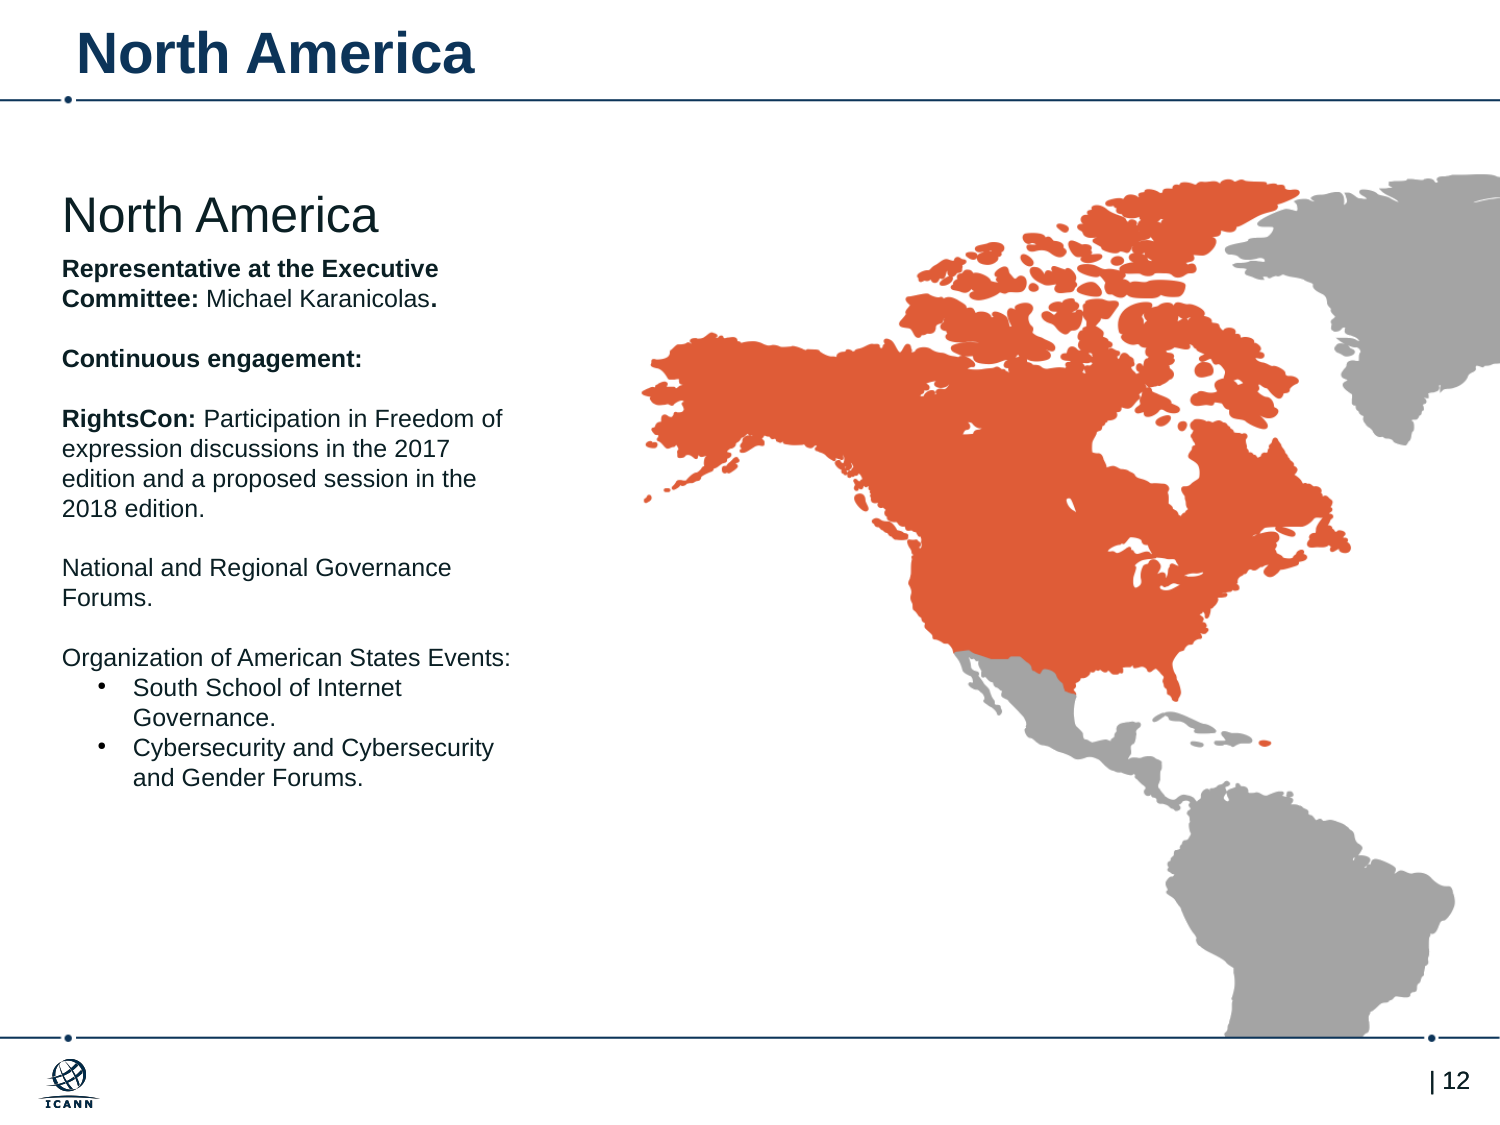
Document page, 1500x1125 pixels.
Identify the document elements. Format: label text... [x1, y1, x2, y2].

picture [38, 1059, 100, 1108]
title North America [61, 7, 1376, 82]
picture [0, 94, 1500, 1044]
text_box Representative at the Executive Committee: Michael Karanicolas. Continuous engagement: RightsCon: Participation in Freedom of expression discussions in the 2017 edition and a proposed session in the 2018 edition. National and Regional Governance Forums. Organization of American States Events: South School of Internet Governance. Cybersecurity and Cybersecurity and Gender Forums. [61, 252, 519, 515]
text_box North America [61, 189, 519, 249]
